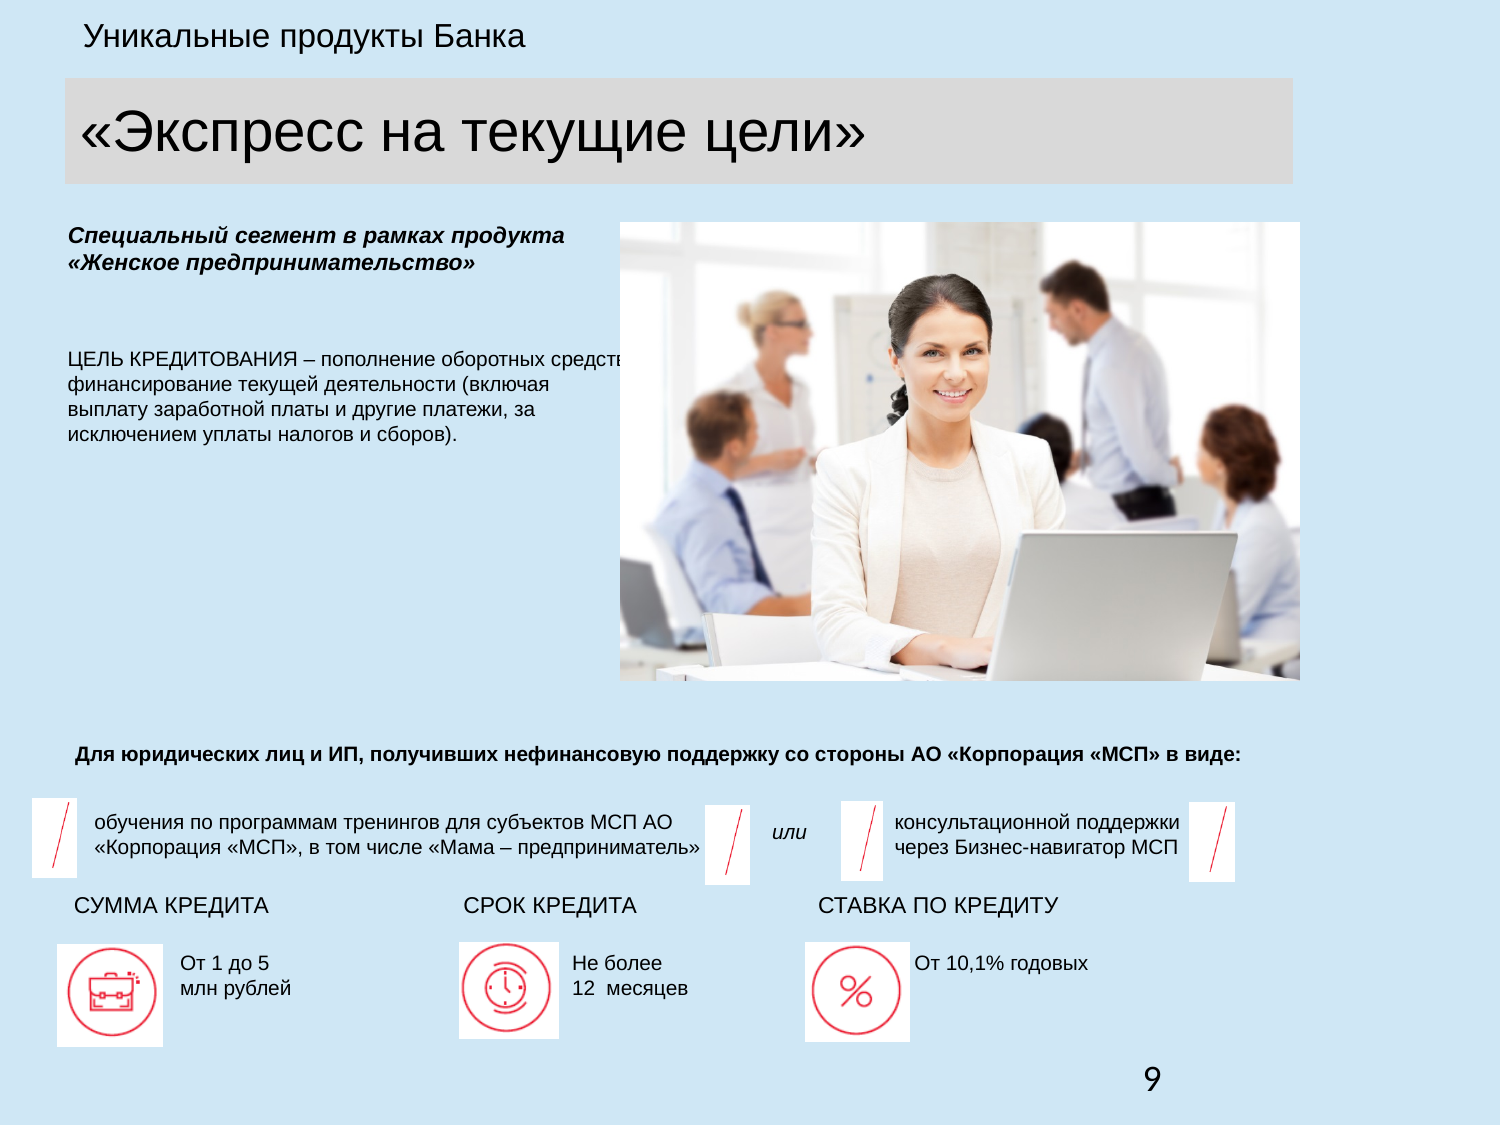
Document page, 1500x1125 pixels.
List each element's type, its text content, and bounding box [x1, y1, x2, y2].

picture [57, 944, 163, 1047]
text_box или [757, 811, 822, 851]
text_box консультационной поддержки через Бизнес-навигатор МСП [883, 801, 1223, 867]
text_box ЦЕЛЬ КРЕДИТОВАНИЯ – пополнение оборотных средств, финансирование текущей деятельности (включая выплату заработной платы и другие платежи, за исключением уплаты налогов и сборов). [53, 338, 620, 453]
table_header «Экспресс на текущие цели» [65, 78, 1293, 184]
text_box Уникальные продукты Банка [68, 7, 542, 63]
text_box Для юридических лиц и ИП, получивших нефинансовую поддержку со стороны АО «Корпорация «МСП» в виде: [60, 733, 1257, 798]
text_box Специальный сегмент в рамках продукта «Женское предпринимательство» [53, 212, 686, 310]
text_box СТАВКА ПО КРЕДИТУ [803, 883, 1074, 926]
text_box СУММА КРЕДИТА [59, 883, 284, 926]
text_box Не более 12 месяцев [557, 942, 704, 1008]
picture [805, 942, 910, 1042]
picture [620, 222, 1300, 681]
text_box От 10,1% годовых [899, 942, 1104, 1008]
picture [705, 805, 750, 885]
picture [459, 942, 559, 1039]
text_box обучения по программам тренингов для субъектов МСП АО «Корпорация «МСП», в том числе «Мама – предприниматель» [79, 801, 739, 867]
text_box СРОК КРЕДИТА [448, 883, 653, 926]
picture [32, 798, 77, 878]
slide_number <номер> [1128, 1046, 1478, 1107]
picture [1189, 802, 1235, 882]
picture [841, 801, 883, 881]
text_box От 1 до 5 млн рублей [165, 942, 307, 1008]
